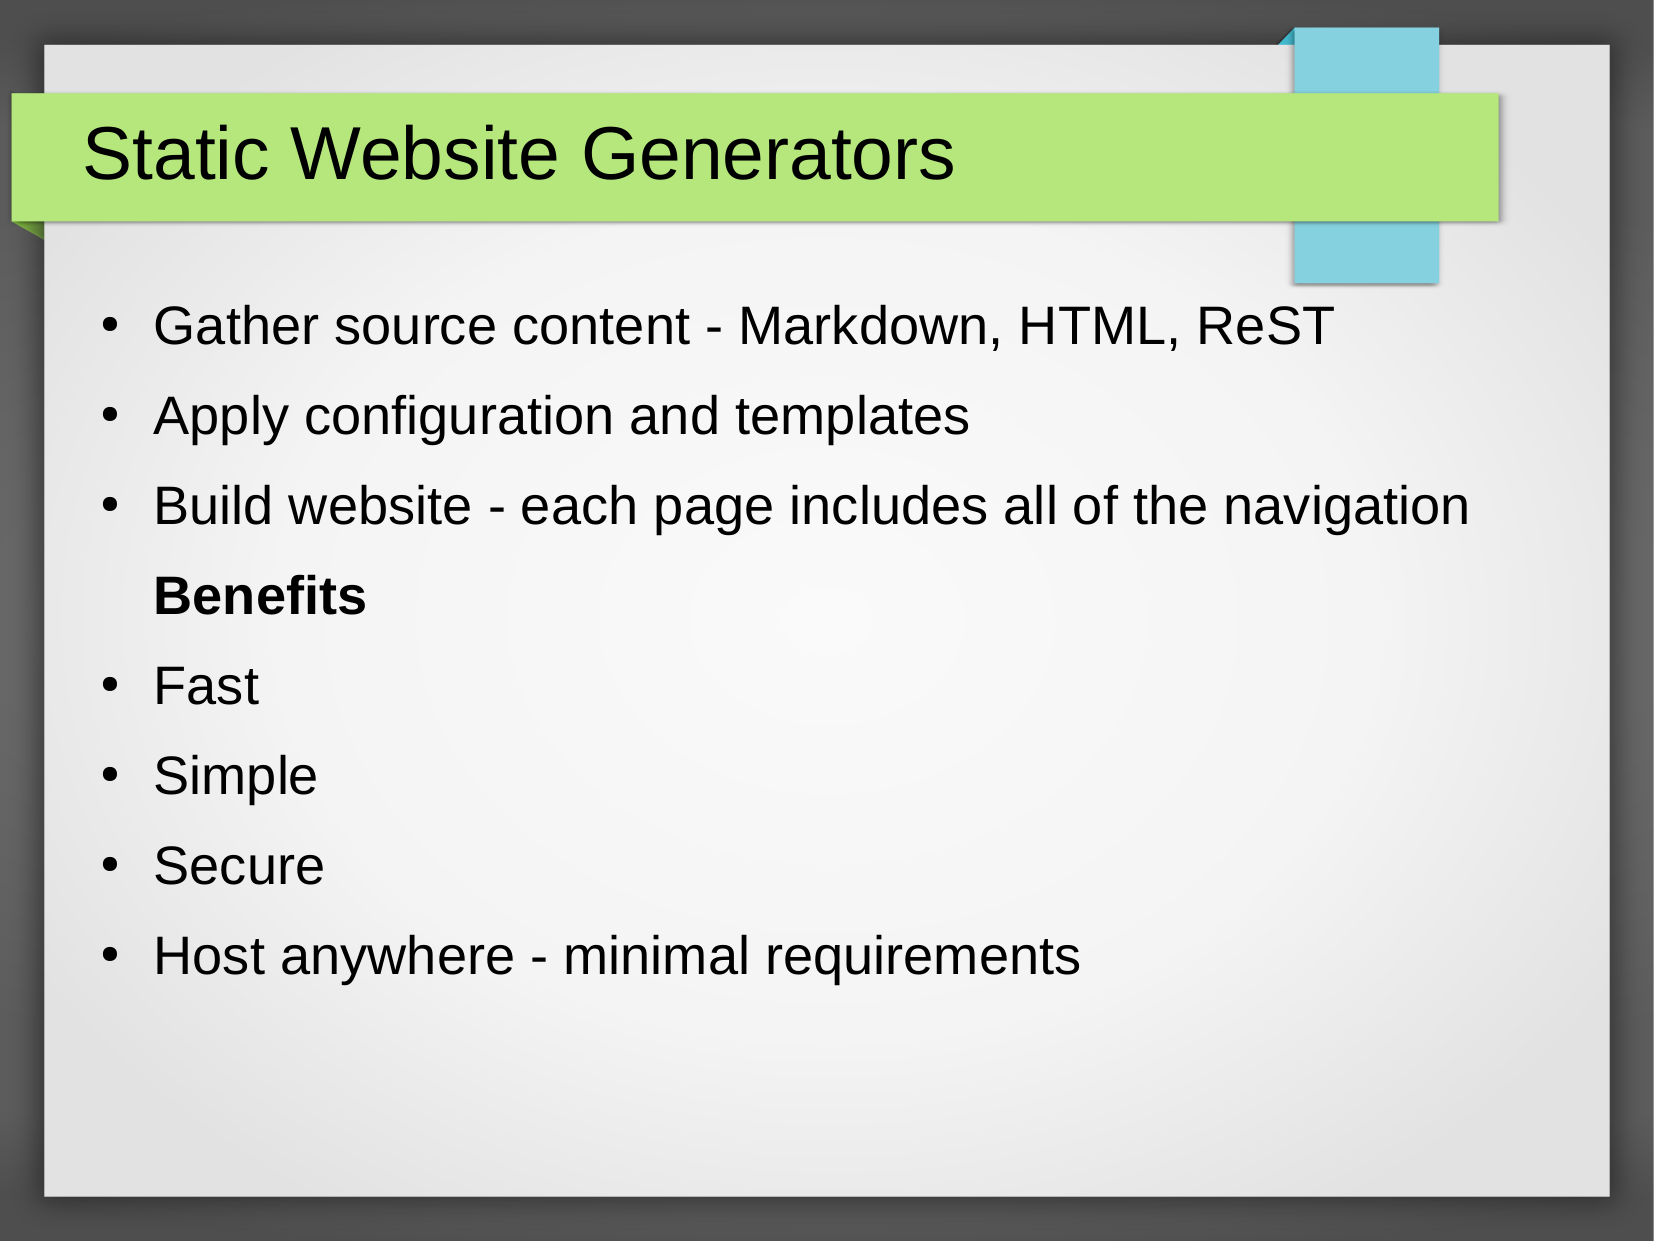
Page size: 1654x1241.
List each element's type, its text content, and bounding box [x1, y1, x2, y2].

list Gather source content - Markdown, HTML, ReST Apply configuration and templates Build website - each page includes all of the navigation Benefits Fast Simple Secure Host anywhere - minimal requirements [82, 295, 1571, 1015]
title Static Website Generators [82, 94, 1264, 213]
picture [0, 0, 1654, 1241]
